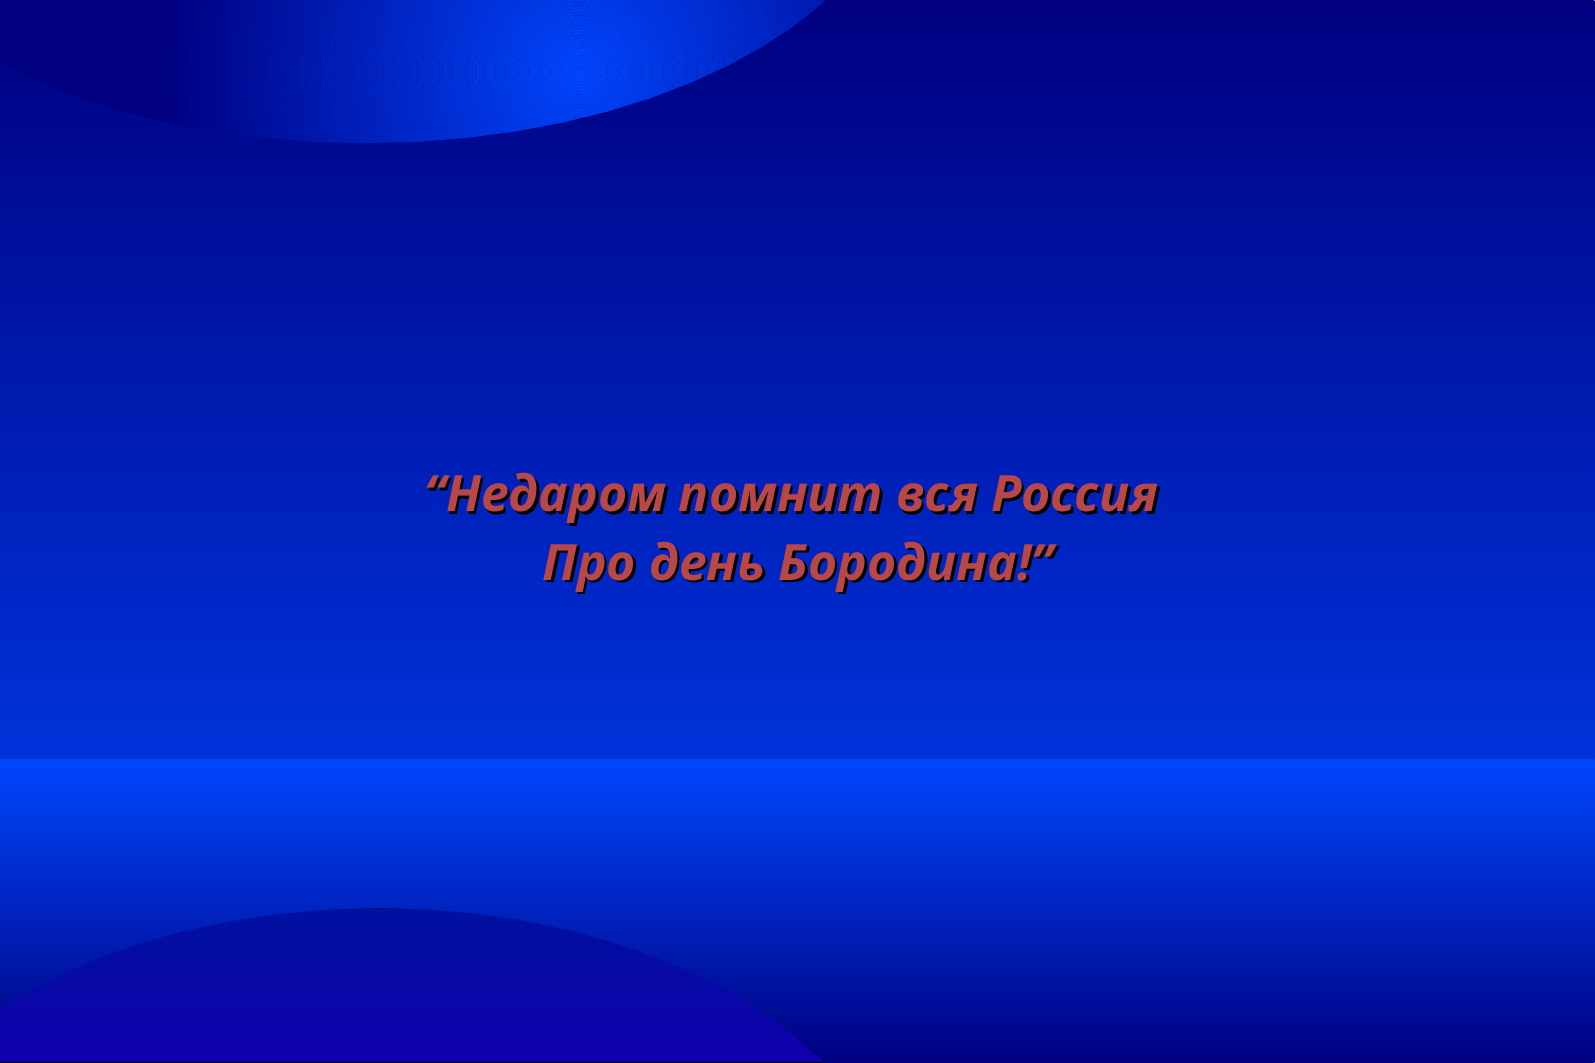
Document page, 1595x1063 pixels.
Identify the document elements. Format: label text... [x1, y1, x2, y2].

subtitle “Недаром помнит вся Россия Про день Бородина!” [117, 48, 1479, 1006]
